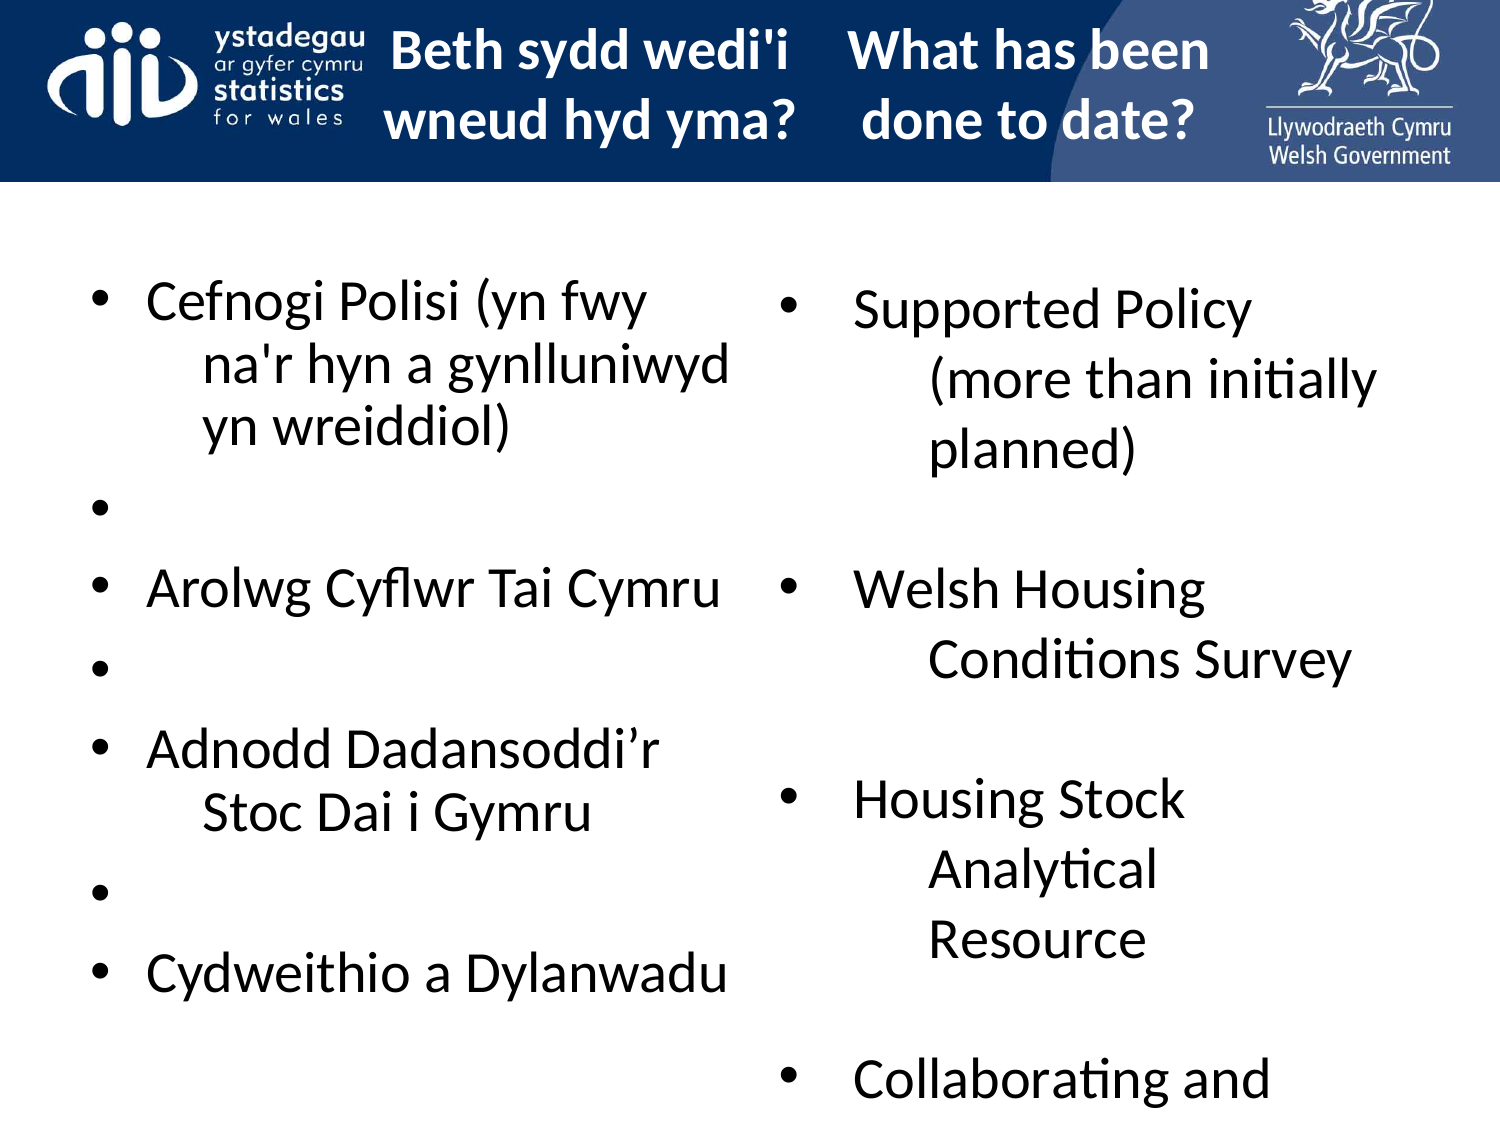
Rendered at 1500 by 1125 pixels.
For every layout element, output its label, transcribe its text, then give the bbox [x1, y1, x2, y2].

list Cefnogi Polisi (yn fwy na'r hyn a gynlluniwyd yn wreiddiol) Arolwg Cyflwr Tai Cymru Adnodd Dadansoddi’r Stoc Dai i Gymru Cydweithio a Dylanwadu [75, 262, 764, 1048]
picture [0, 0, 1500, 182]
title What has been done to date? [814, 3, 1245, 157]
text_box Beth sydd wedi'i wneud hyd yma? [367, 3, 814, 157]
text_box Supported Policy (more than initially planned) Welsh Housing Conditions Survey Housing Stock Analytical Resource Collaborating and Influencing [764, 262, 1402, 1048]
